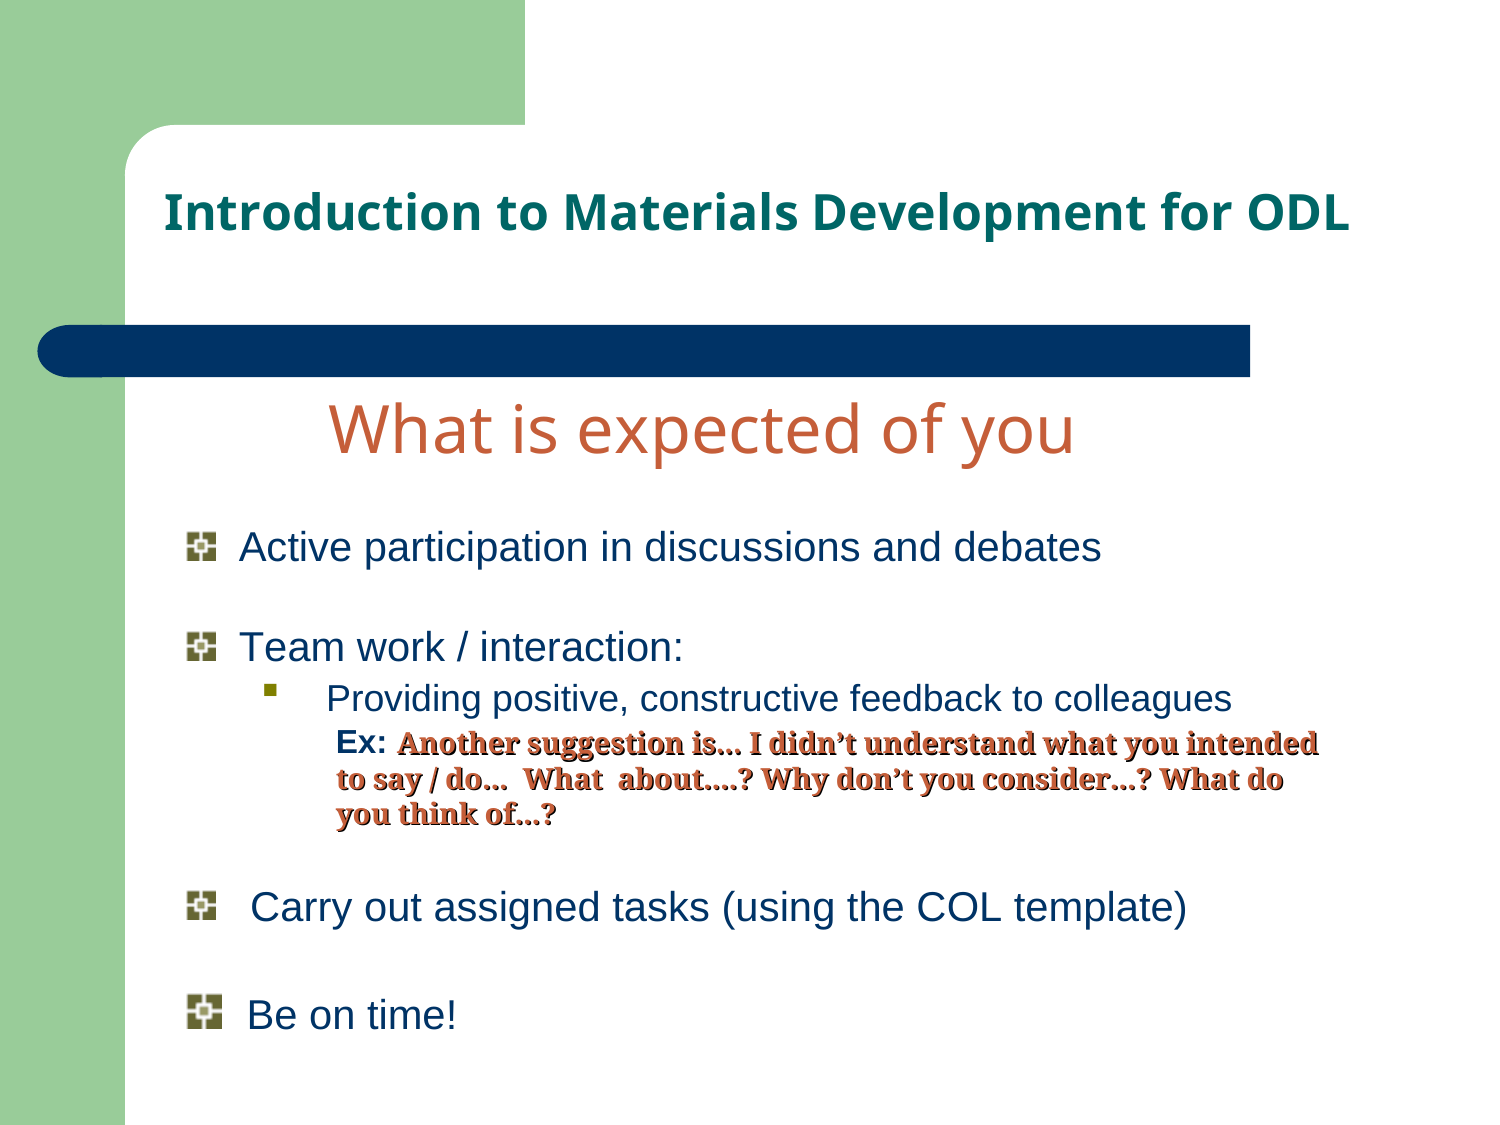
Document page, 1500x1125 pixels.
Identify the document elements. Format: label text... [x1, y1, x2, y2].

picture [185, 992, 222, 1029]
text_box What is expected of you [314, 362, 1115, 478]
picture [185, 630, 216, 661]
title Introduction to Materials Development for ODL [149, 149, 1463, 250]
picture [185, 530, 216, 561]
text_box Active participation in discussions and debates Team work / interaction: Providing positive, constructive feedback to colleagues Ex: Another suggestion is... I didn’t understand what you intended to say / do... What about....? Why don’t you consider...? What do you think of...? Carry out assigned tasks (using the COL template) Be on time! [171, 512, 1500, 1097]
picture [185, 889, 216, 920]
